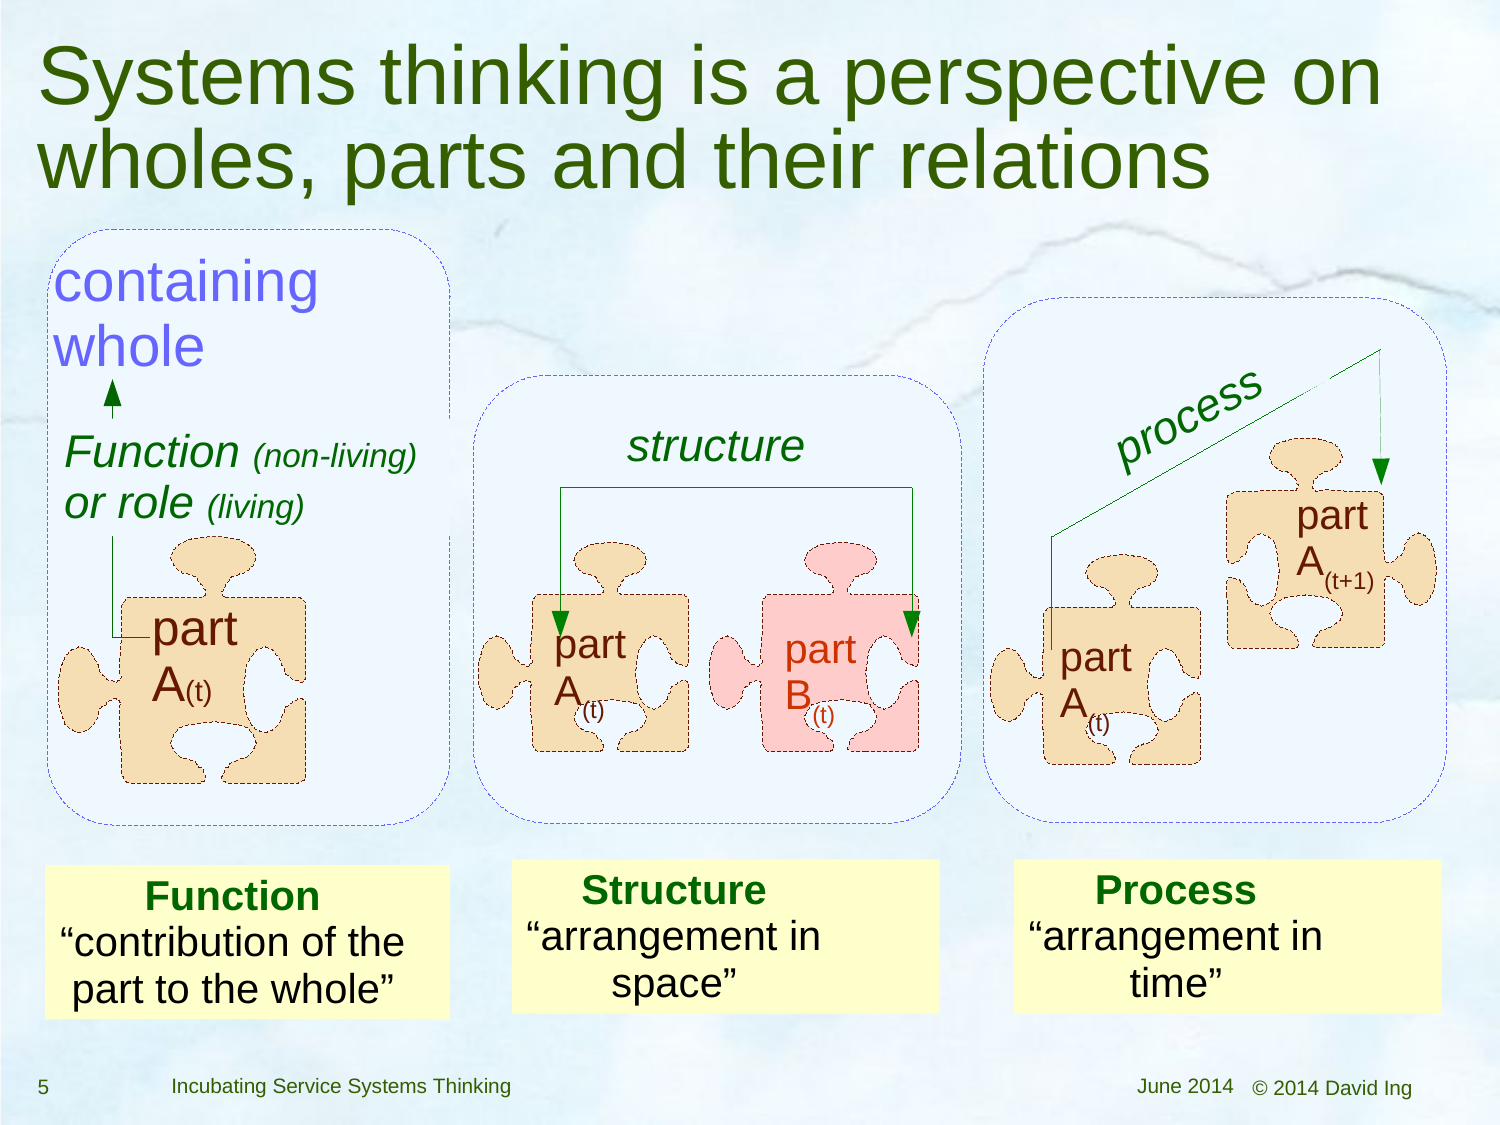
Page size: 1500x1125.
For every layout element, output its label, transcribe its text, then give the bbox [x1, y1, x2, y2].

text_box part A(t) [137, 592, 338, 719]
text_box part A(t) [539, 613, 738, 732]
title Systems thinking is a perspective on wholes, parts and their relations [37, 37, 1463, 215]
text_box [473, 375, 962, 824]
text_box containing whole [38, 240, 364, 386]
text_box Process “arrangement in time” [1013, 859, 1442, 1014]
text_box Structure “arrangement in space” [511, 859, 940, 1014]
text_box part B(t) [769, 618, 957, 736]
text_box [47, 386, 451, 826]
text_box [983, 297, 1447, 823]
text_box part A(t+1) [1281, 484, 1396, 603]
text_box Function (non-living) or role (living) [49, 418, 451, 537]
text_box [77, 229, 451, 418]
text_box Function “contribution of the part to the whole” [45, 865, 451, 1020]
text_box process [1088, 320, 1331, 491]
text_box part A(t) [1045, 625, 1222, 744]
picture [0, 0, 1500, 1125]
text_box structure [612, 412, 850, 480]
